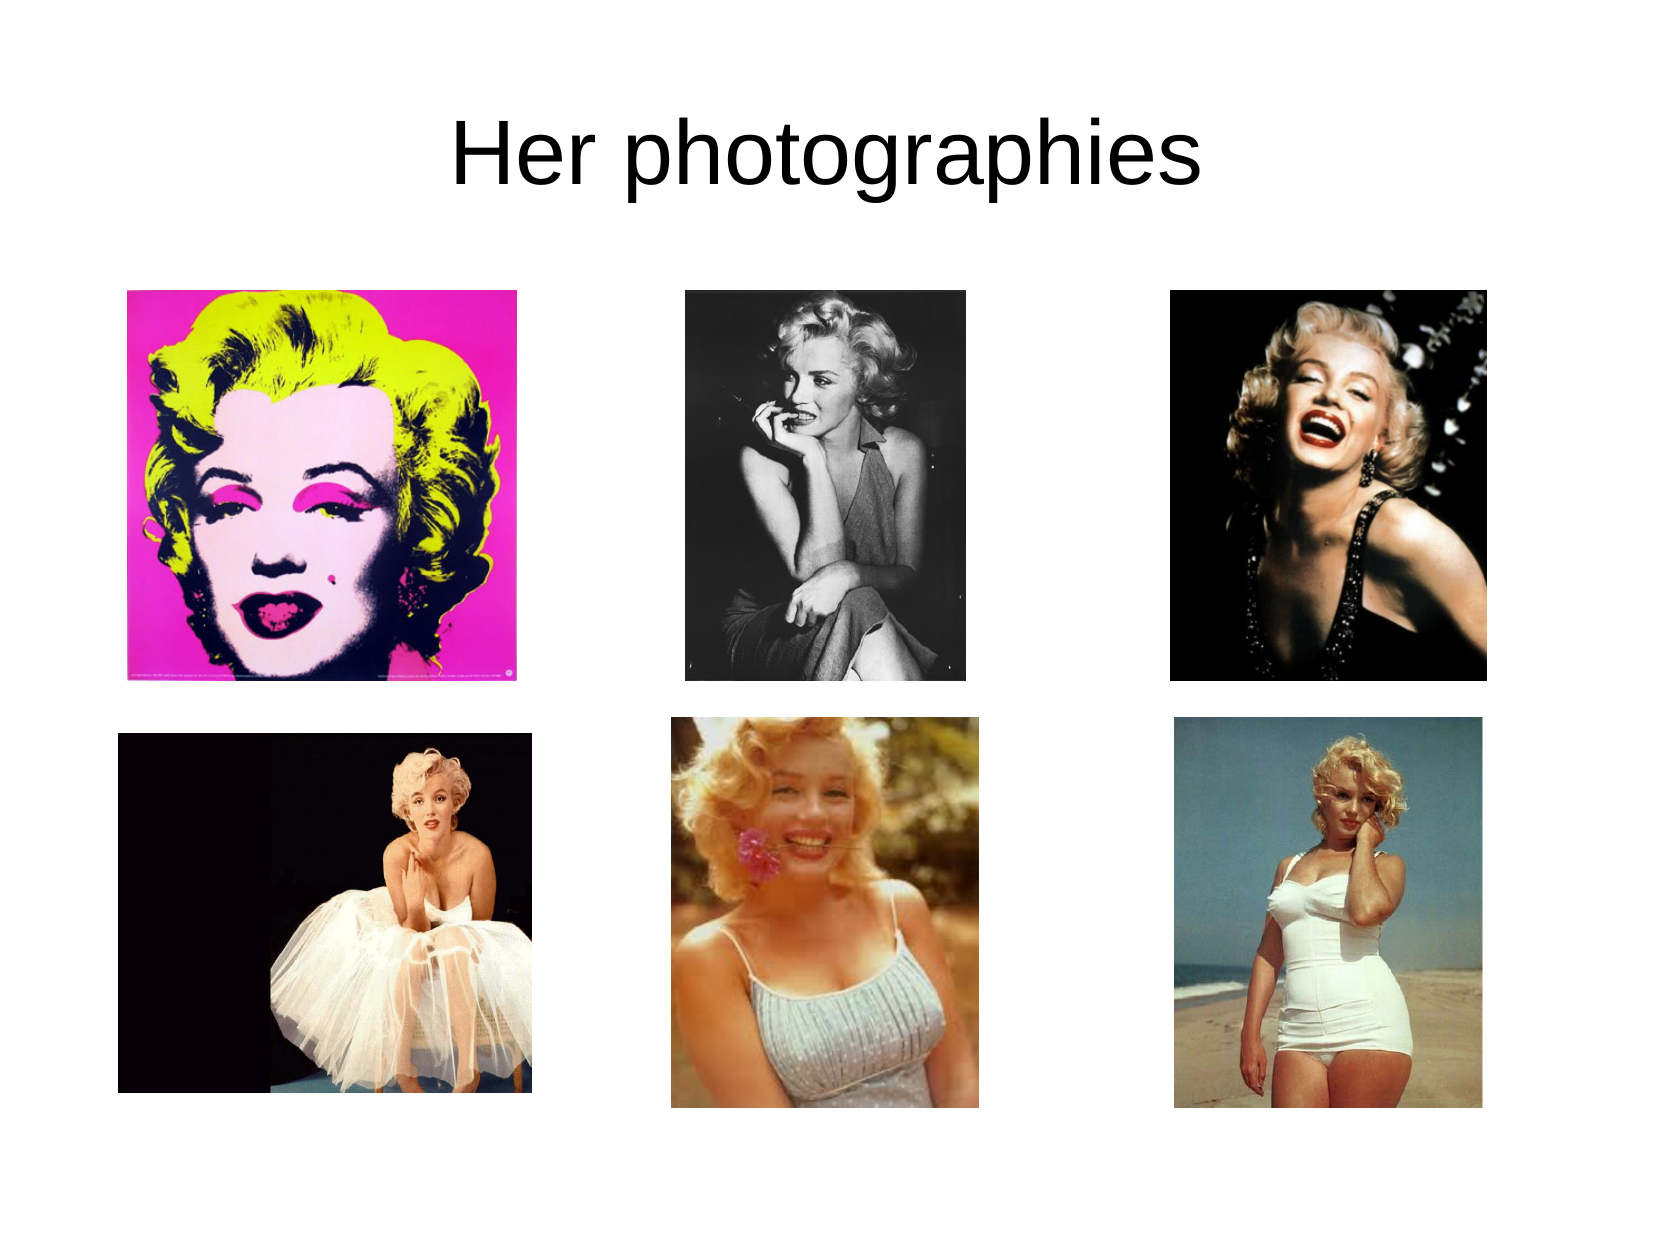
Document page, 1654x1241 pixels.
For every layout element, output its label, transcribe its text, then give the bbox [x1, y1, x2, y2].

picture [1174, 717, 1483, 1109]
picture [127, 290, 517, 681]
picture [1170, 290, 1487, 681]
picture [118, 733, 532, 1093]
title Her photographies [82, 49, 1571, 257]
picture [671, 717, 979, 1109]
picture [685, 290, 966, 681]
